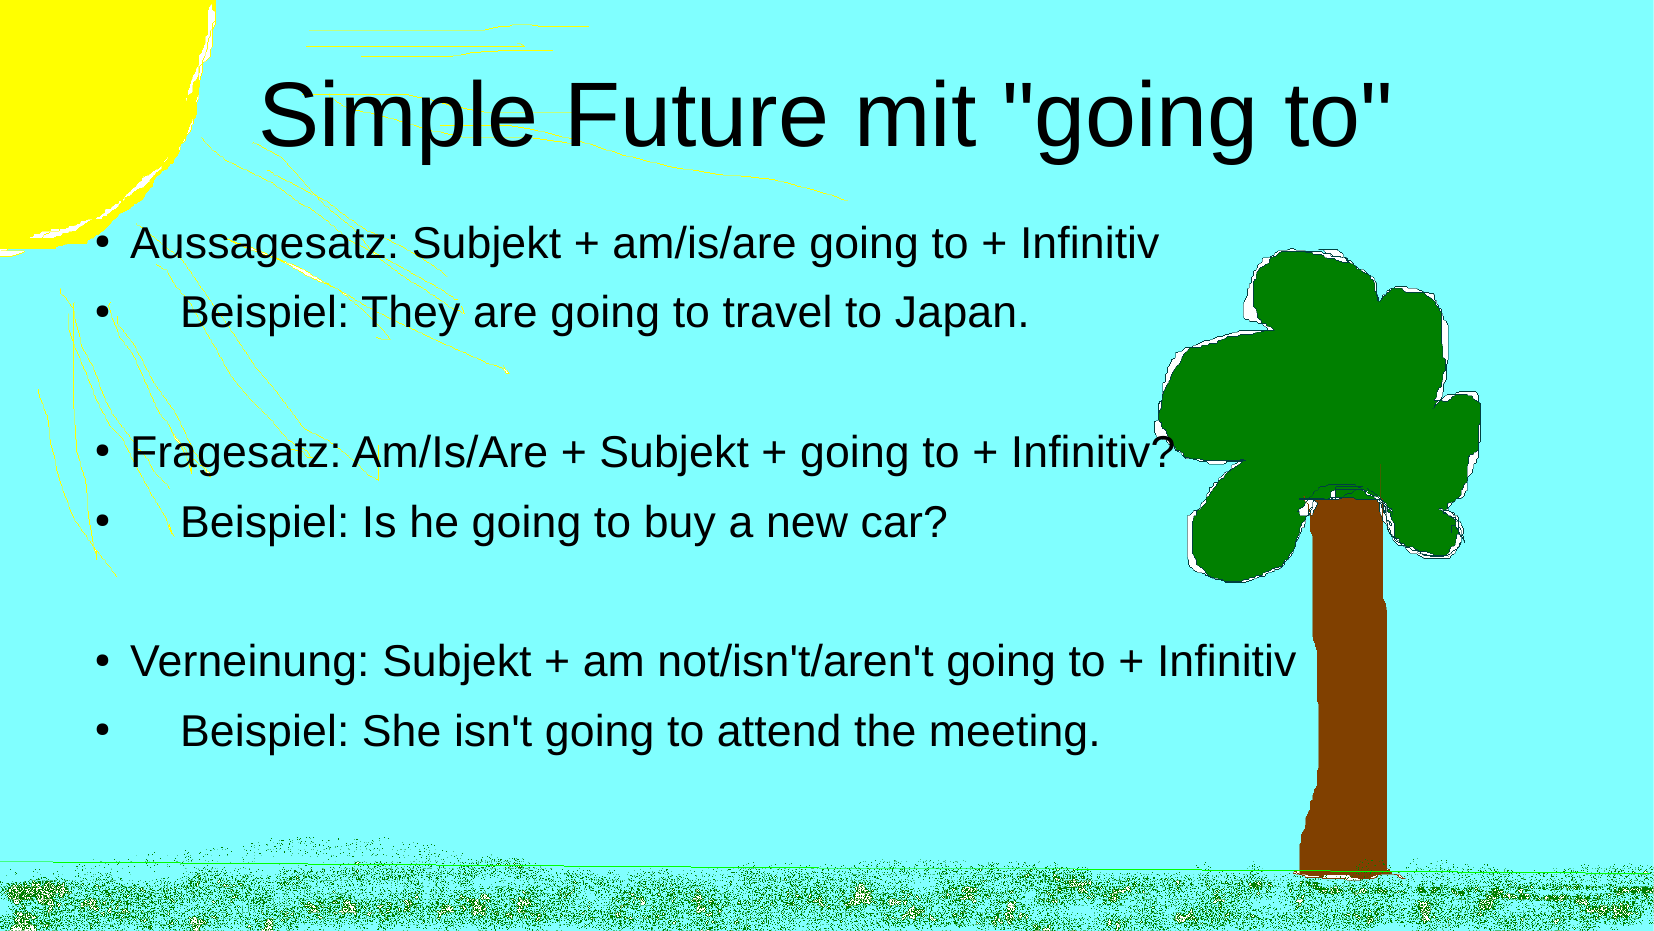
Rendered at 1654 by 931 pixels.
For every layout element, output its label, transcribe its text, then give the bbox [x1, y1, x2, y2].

list Aussagesatz: Subjekt + am/is/are going to + Infinitiv Beispiel: They are going to travel to Japan. Fragesatz: Am/Is/Are + Subjekt + going to + Infinitiv? Beispiel: Is he going to buy a new car? Verneinung: Subjekt + am not/isn't/aren't going to + Infinitiv Beispiel: She isn't going to attend the meeting. [82, 217, 1571, 758]
text_box [324, 383, 402, 454]
title Simple Future mit "going to" [82, 37, 1571, 193]
picture [0, 0, 1654, 931]
